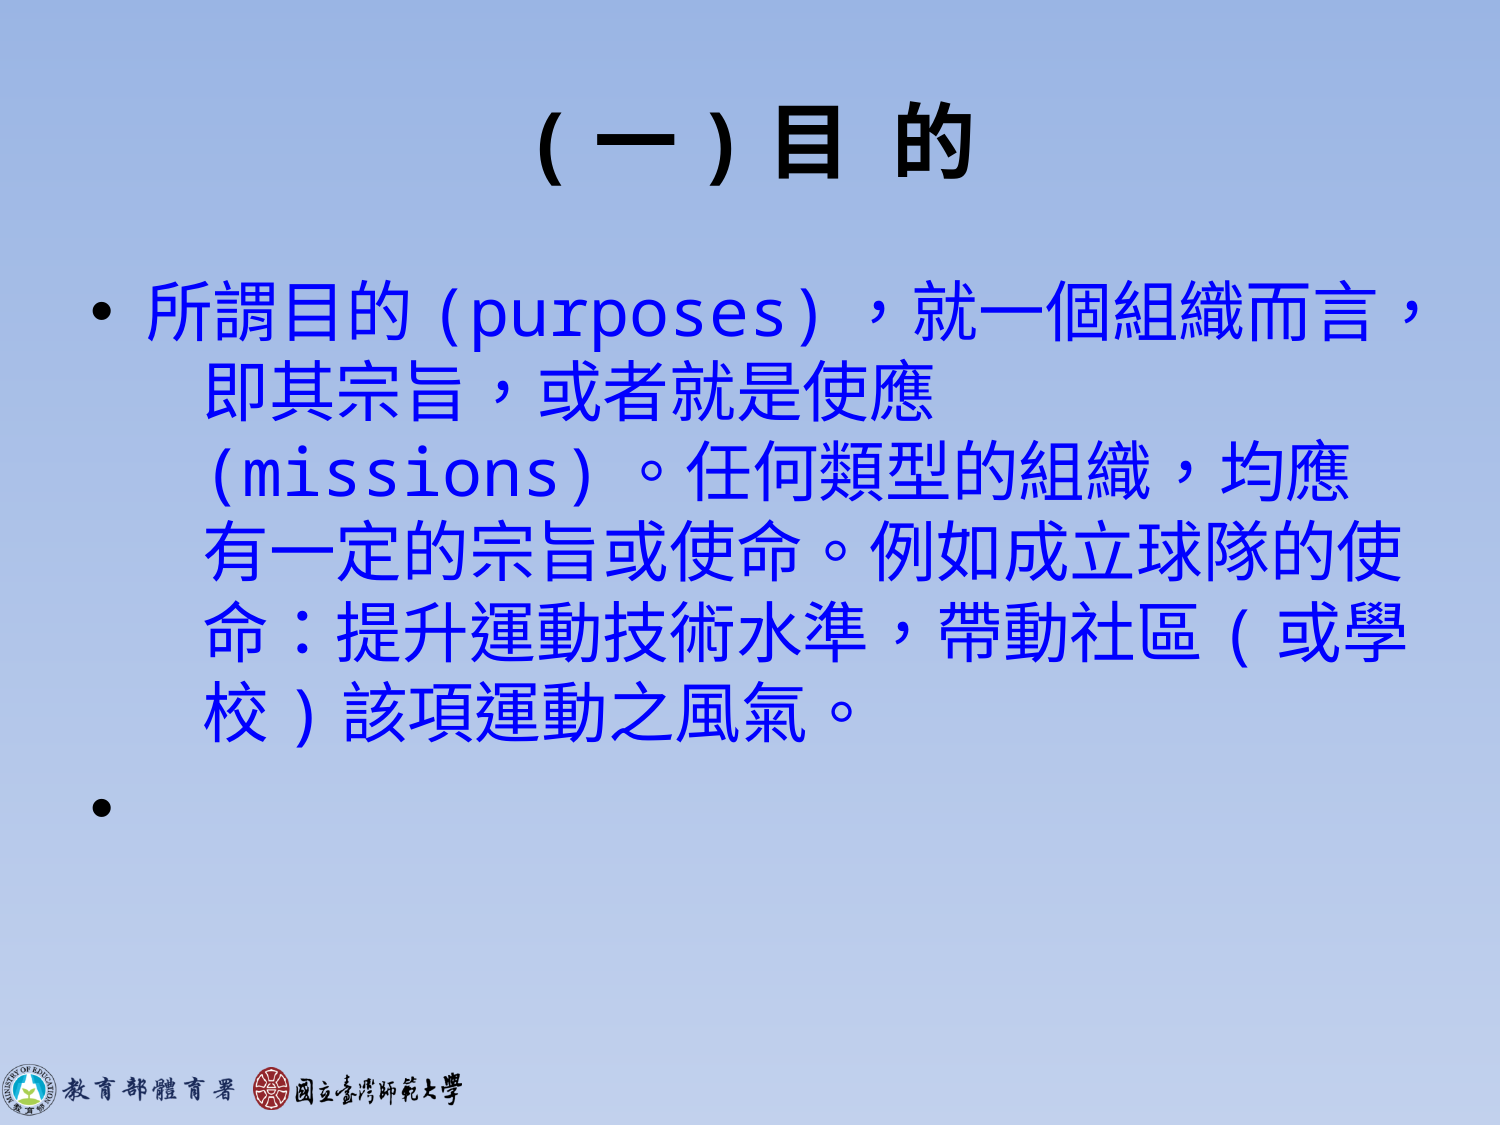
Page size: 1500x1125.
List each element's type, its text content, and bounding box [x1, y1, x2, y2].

title (一)目 的 [75, 45, 1426, 233]
list 所謂目的(purposes)，就一個組織而言，即其宗旨，或者就是使應(missions)。任何類型的組織，均應有一定的宗旨或使命。例如成立球隊的使命：提升運動技術水準，帶動社區(或學校)該項運動之風氣。 [75, 262, 1426, 1005]
